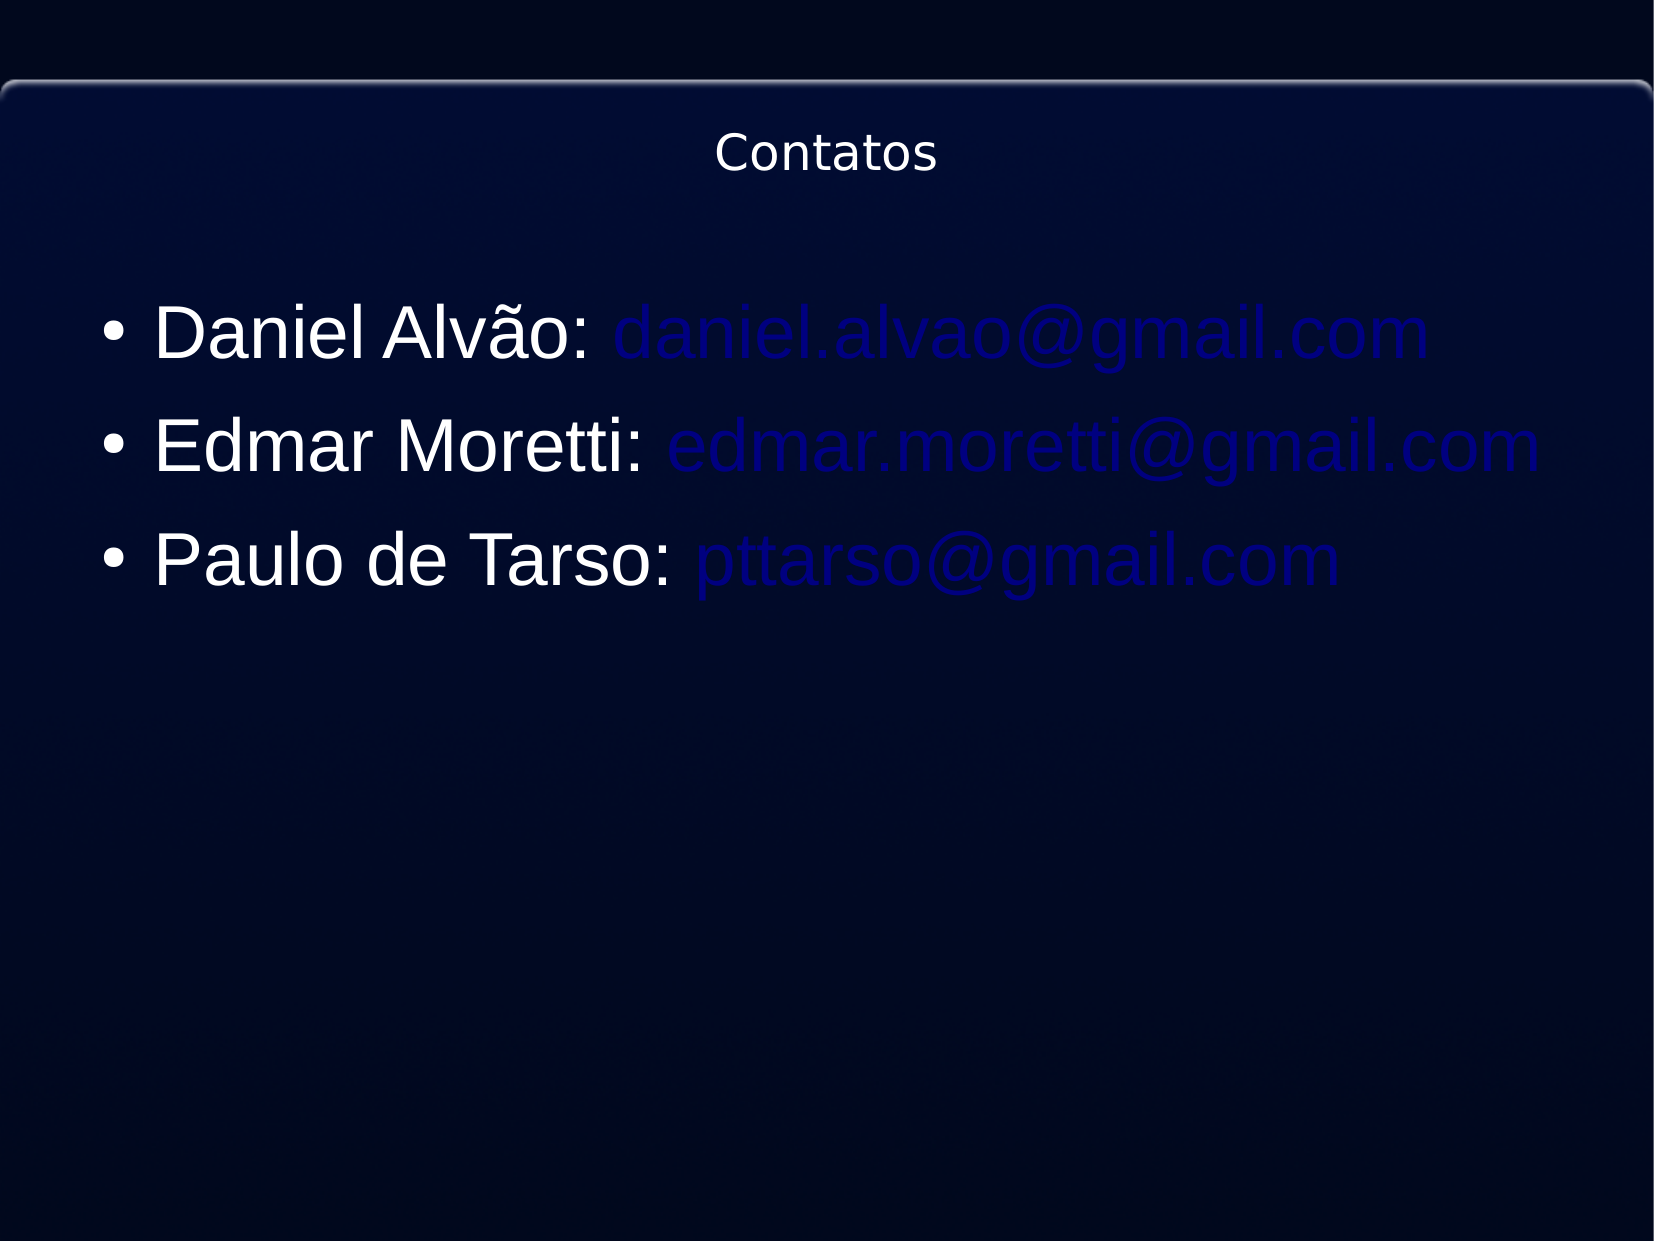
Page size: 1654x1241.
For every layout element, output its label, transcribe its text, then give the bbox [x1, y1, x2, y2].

list Daniel Alvão: daniel.alvao@gmail.com Edmar Moretti: edmar.moretti@gmail.com Paulo de Tarso: pttarso@gmail.com [82, 290, 1571, 1010]
picture [0, 0, 1654, 1241]
title Contatos [82, 49, 1571, 257]
